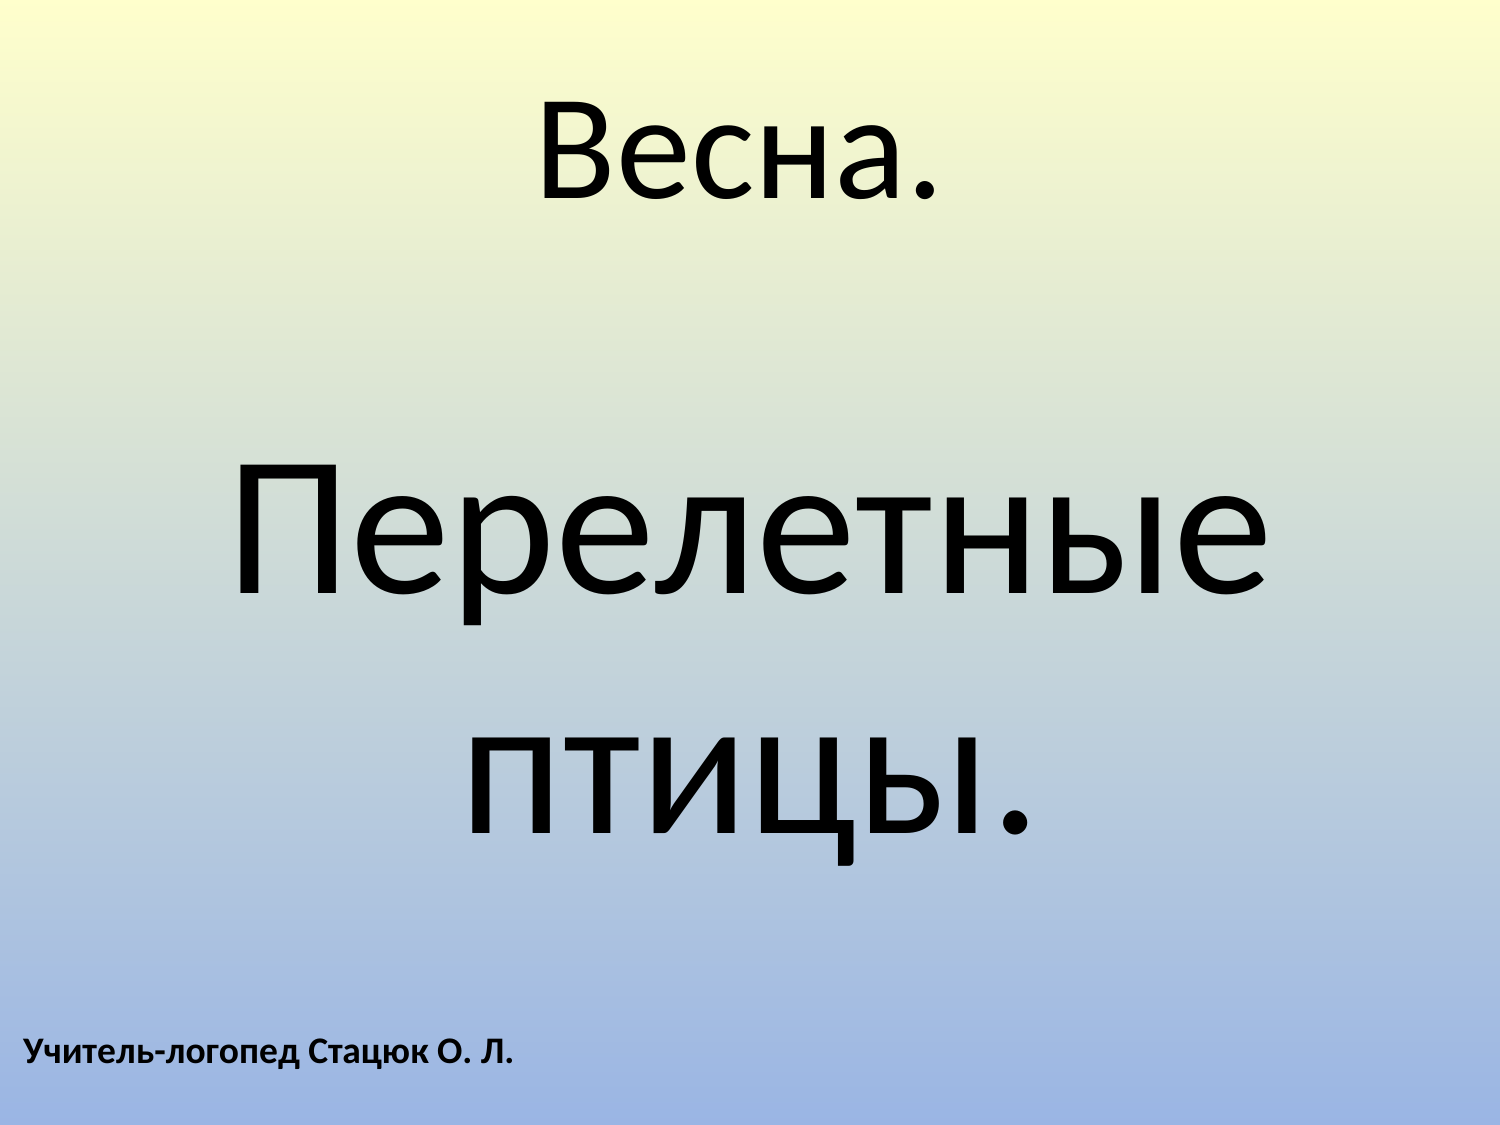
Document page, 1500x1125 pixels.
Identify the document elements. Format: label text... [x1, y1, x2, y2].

subtitle Перелетные птицы. [75, 262, 1426, 1006]
text_box Учитель-логопед Стацюк О. Л. [0, 973, 997, 1124]
title Весна. [75, 21, 1426, 257]
